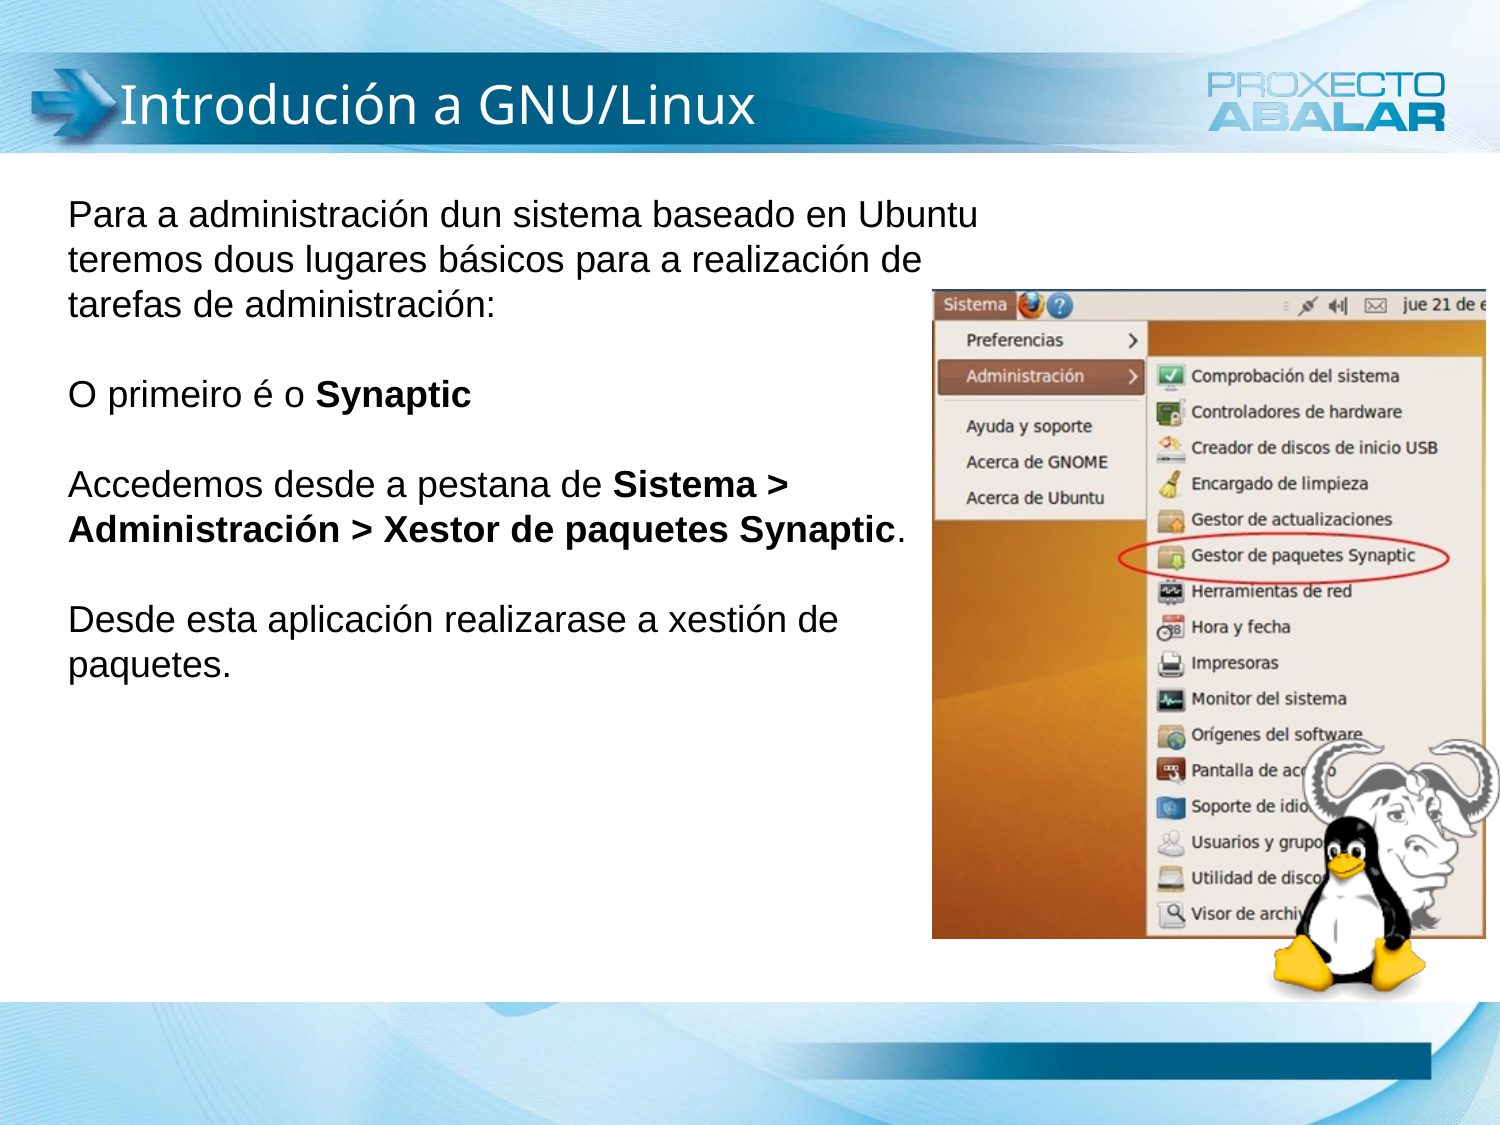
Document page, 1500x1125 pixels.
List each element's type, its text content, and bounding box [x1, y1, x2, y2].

picture [0, 289, 1500, 1125]
text_box Introdución a GNU/Linux [104, 62, 772, 143]
picture [0, 0, 1500, 153]
text_box Para a administración dun sistema baseado en Ubuntu teremos dous lugares básicos para a realización de tarefas de administración: O primeiro é o Synaptic Accedemos desde a pestana de Sistema > Administración > Xestor de paquetes Synaptic. Desde esta aplicación realizarase a xestión de paquetes. [53, 183, 1028, 693]
